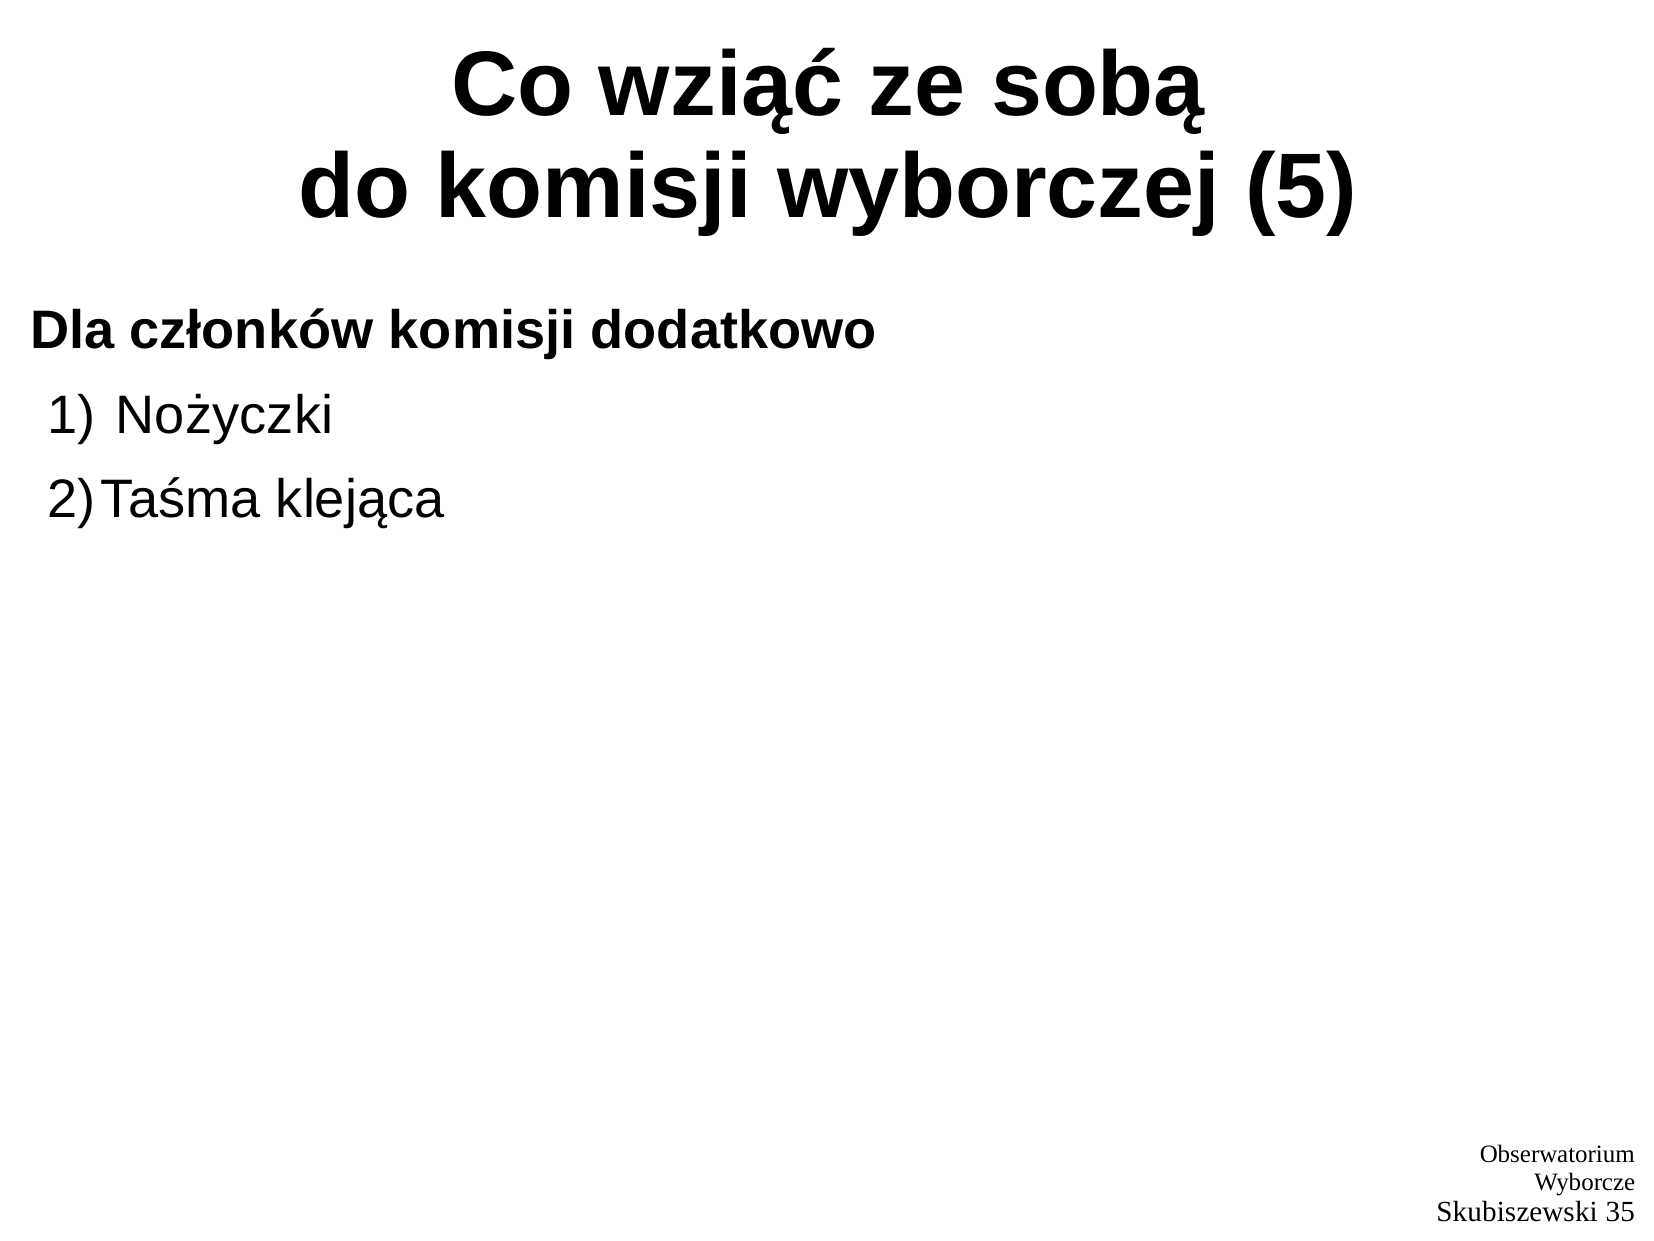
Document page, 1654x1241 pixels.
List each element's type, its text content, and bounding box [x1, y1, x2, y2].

title Co wziąć ze sobą do komisji wyborczej (5) [84, 32, 1573, 238]
list Dla członków komisji dodatkowo Nożyczki Taśma klejąca [30, 300, 1583, 1241]
